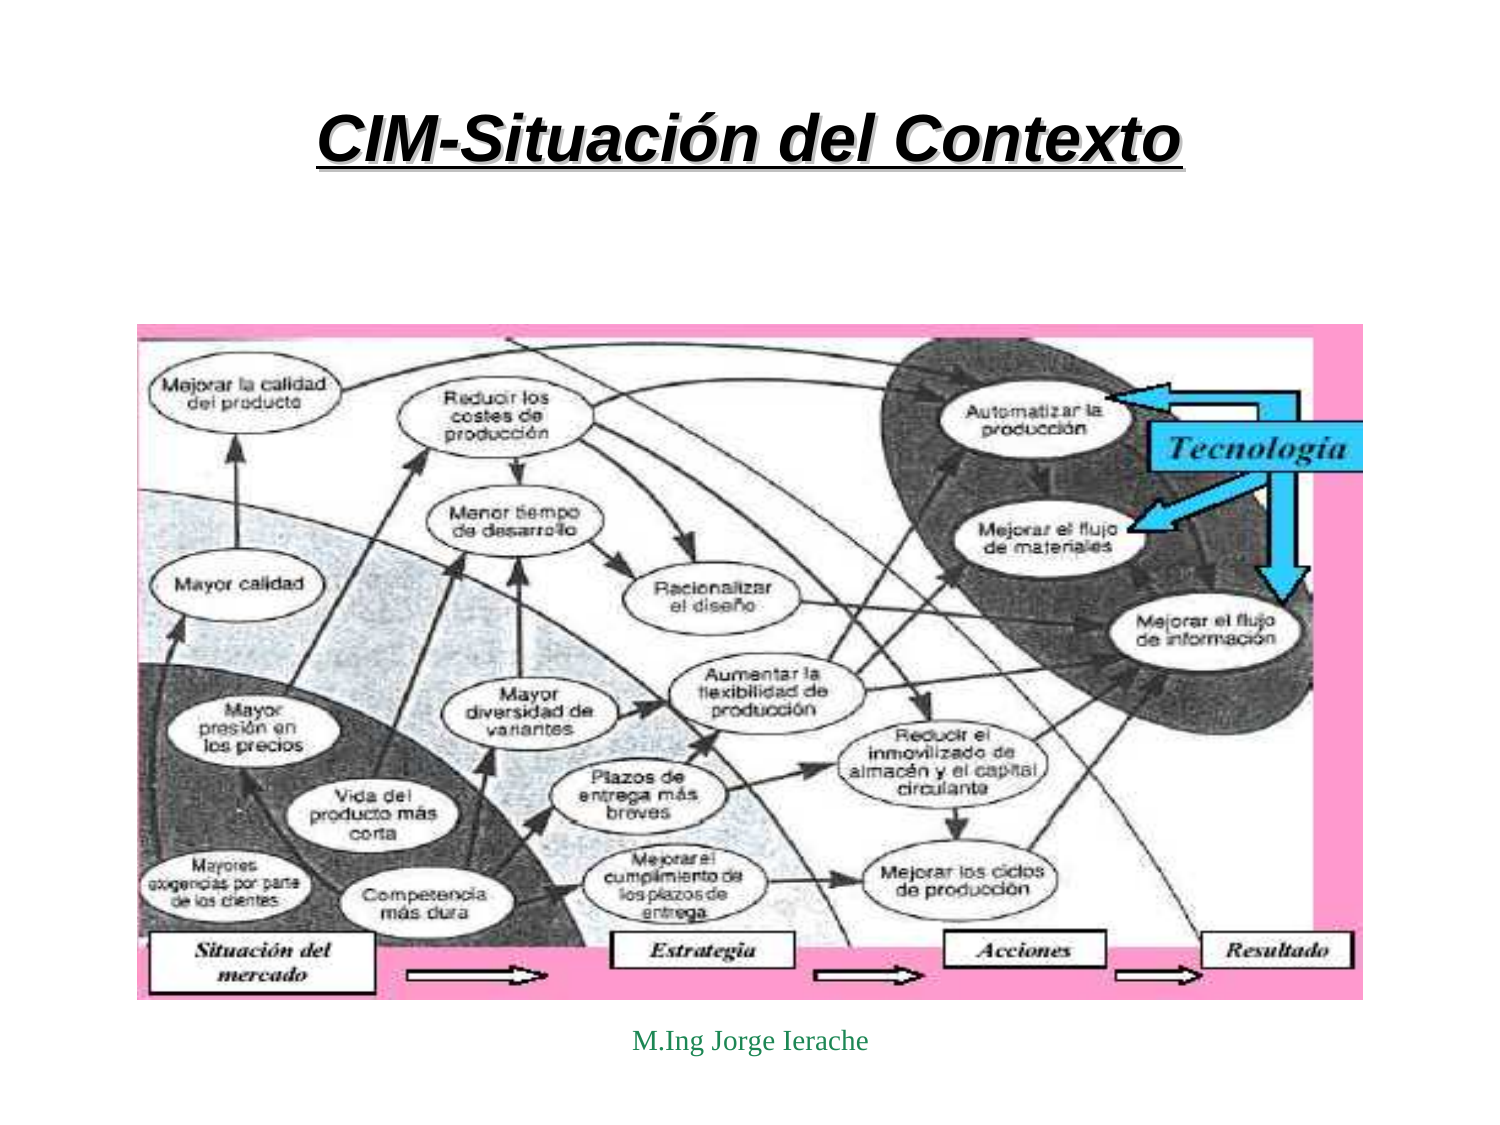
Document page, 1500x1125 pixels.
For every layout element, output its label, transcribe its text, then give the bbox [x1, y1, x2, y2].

title CIM-Situación del Contexto [74, 44, 1425, 233]
picture [137, 324, 1363, 1000]
